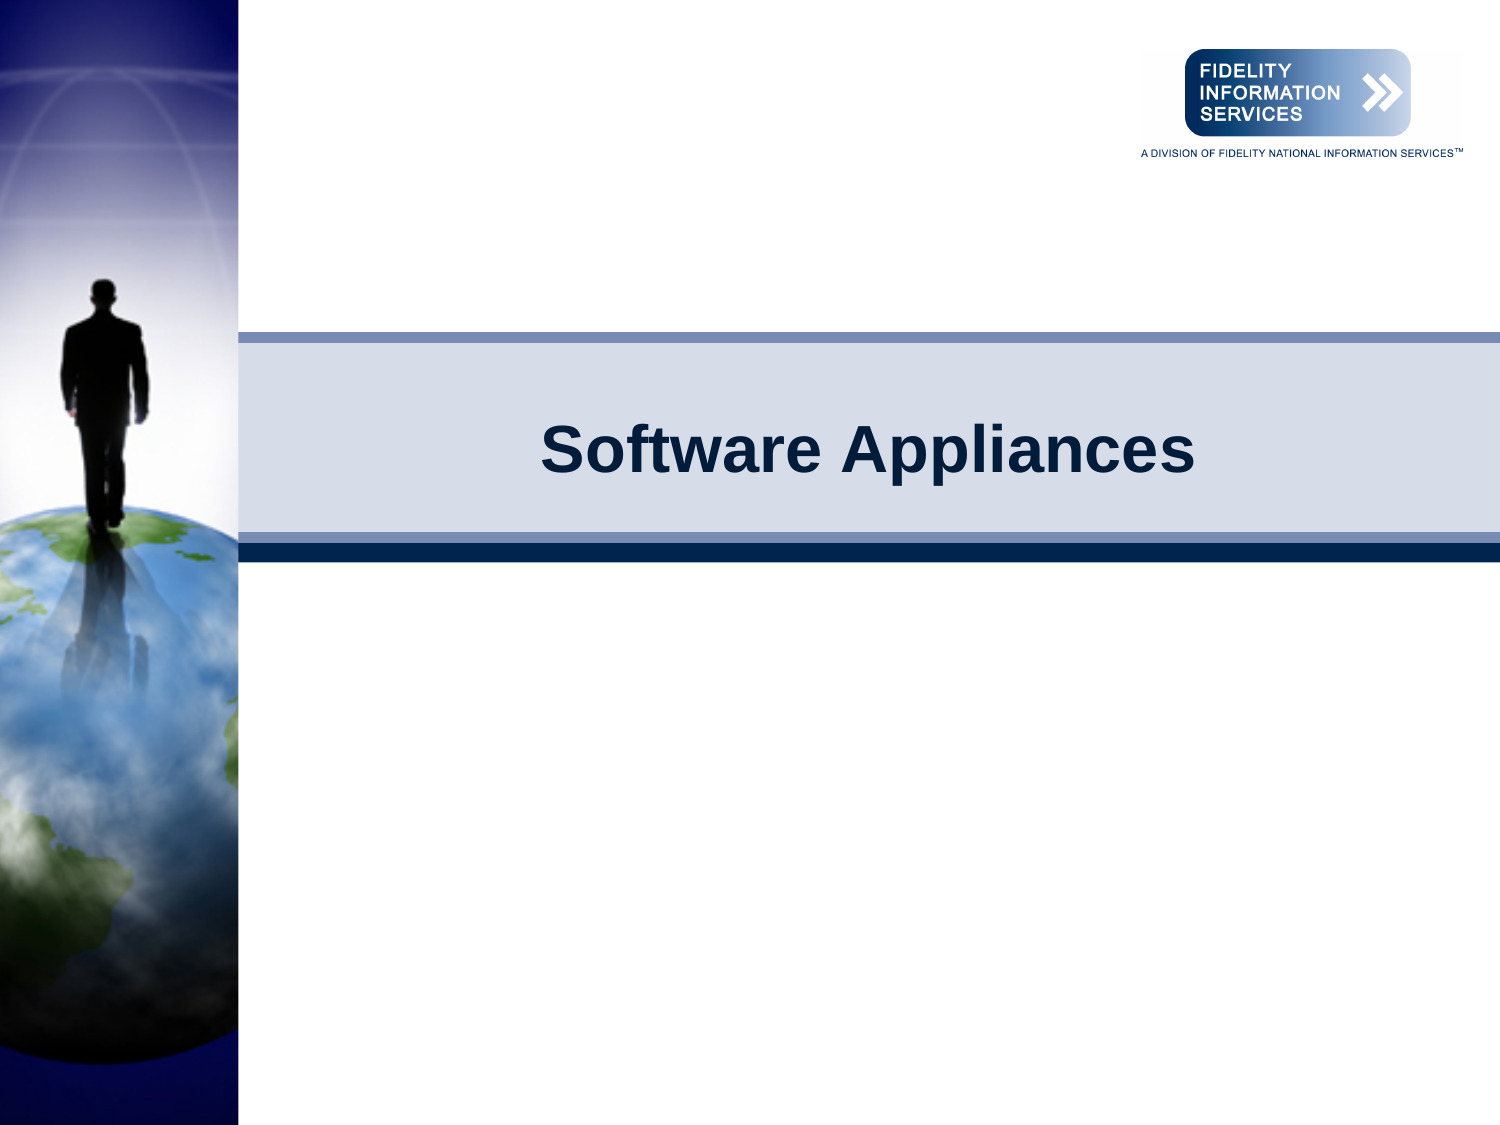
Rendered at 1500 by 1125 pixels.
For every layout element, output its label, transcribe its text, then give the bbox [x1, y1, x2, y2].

title Software Appliances [262, 369, 1476, 533]
picture [0, 0, 239, 1125]
picture [1141, 49, 1463, 157]
